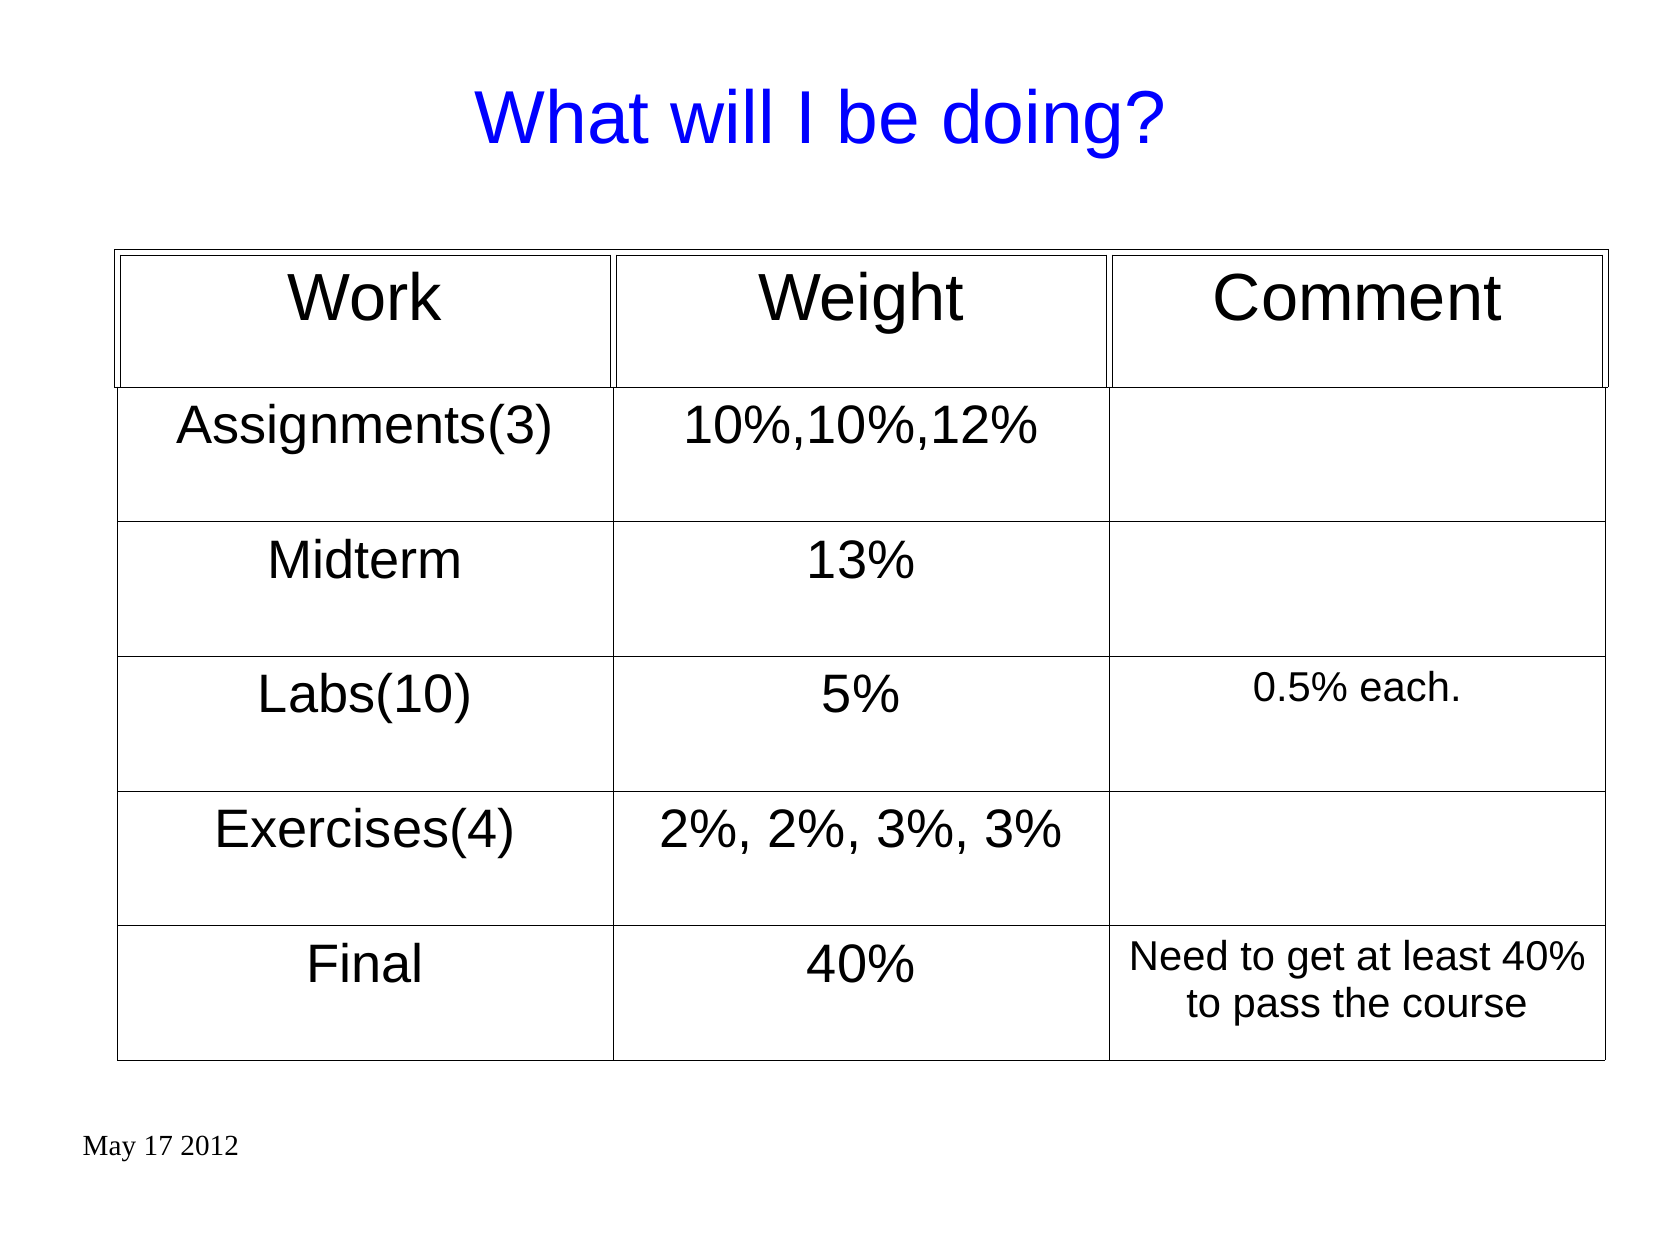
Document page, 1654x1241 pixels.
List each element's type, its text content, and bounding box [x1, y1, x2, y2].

table_cell [1110, 792, 1605, 925]
title What will I be doing? [76, 58, 1565, 178]
table_cell Assignments(3) [118, 388, 613, 521]
table_header Comment [1109, 252, 1605, 387]
table_cell Final [118, 926, 613, 1060]
table_cell 5% [614, 657, 1109, 791]
table_header Comment [1113, 256, 1602, 387]
table_cell Need to get at least 40% to pass the course [1110, 926, 1605, 1060]
table_header Work [117, 252, 613, 387]
table_cell [1110, 522, 1605, 656]
table_cell Exercises(4) [118, 792, 613, 925]
table_cell Midterm [118, 522, 613, 656]
table_cell 0.5% each. [1110, 657, 1605, 791]
table_cell Labs(10) [118, 657, 613, 791]
table_header Work [121, 256, 610, 387]
table_cell 10%,10%,12% [614, 388, 1109, 521]
table_header Weight [613, 252, 1109, 387]
table_cell 40% [614, 926, 1109, 1060]
table_cell 13% [614, 522, 1109, 656]
table_cell 2%, 2%, 3%, 3% [614, 792, 1109, 925]
table_cell [1110, 388, 1605, 521]
table_header Weight [617, 256, 1106, 387]
